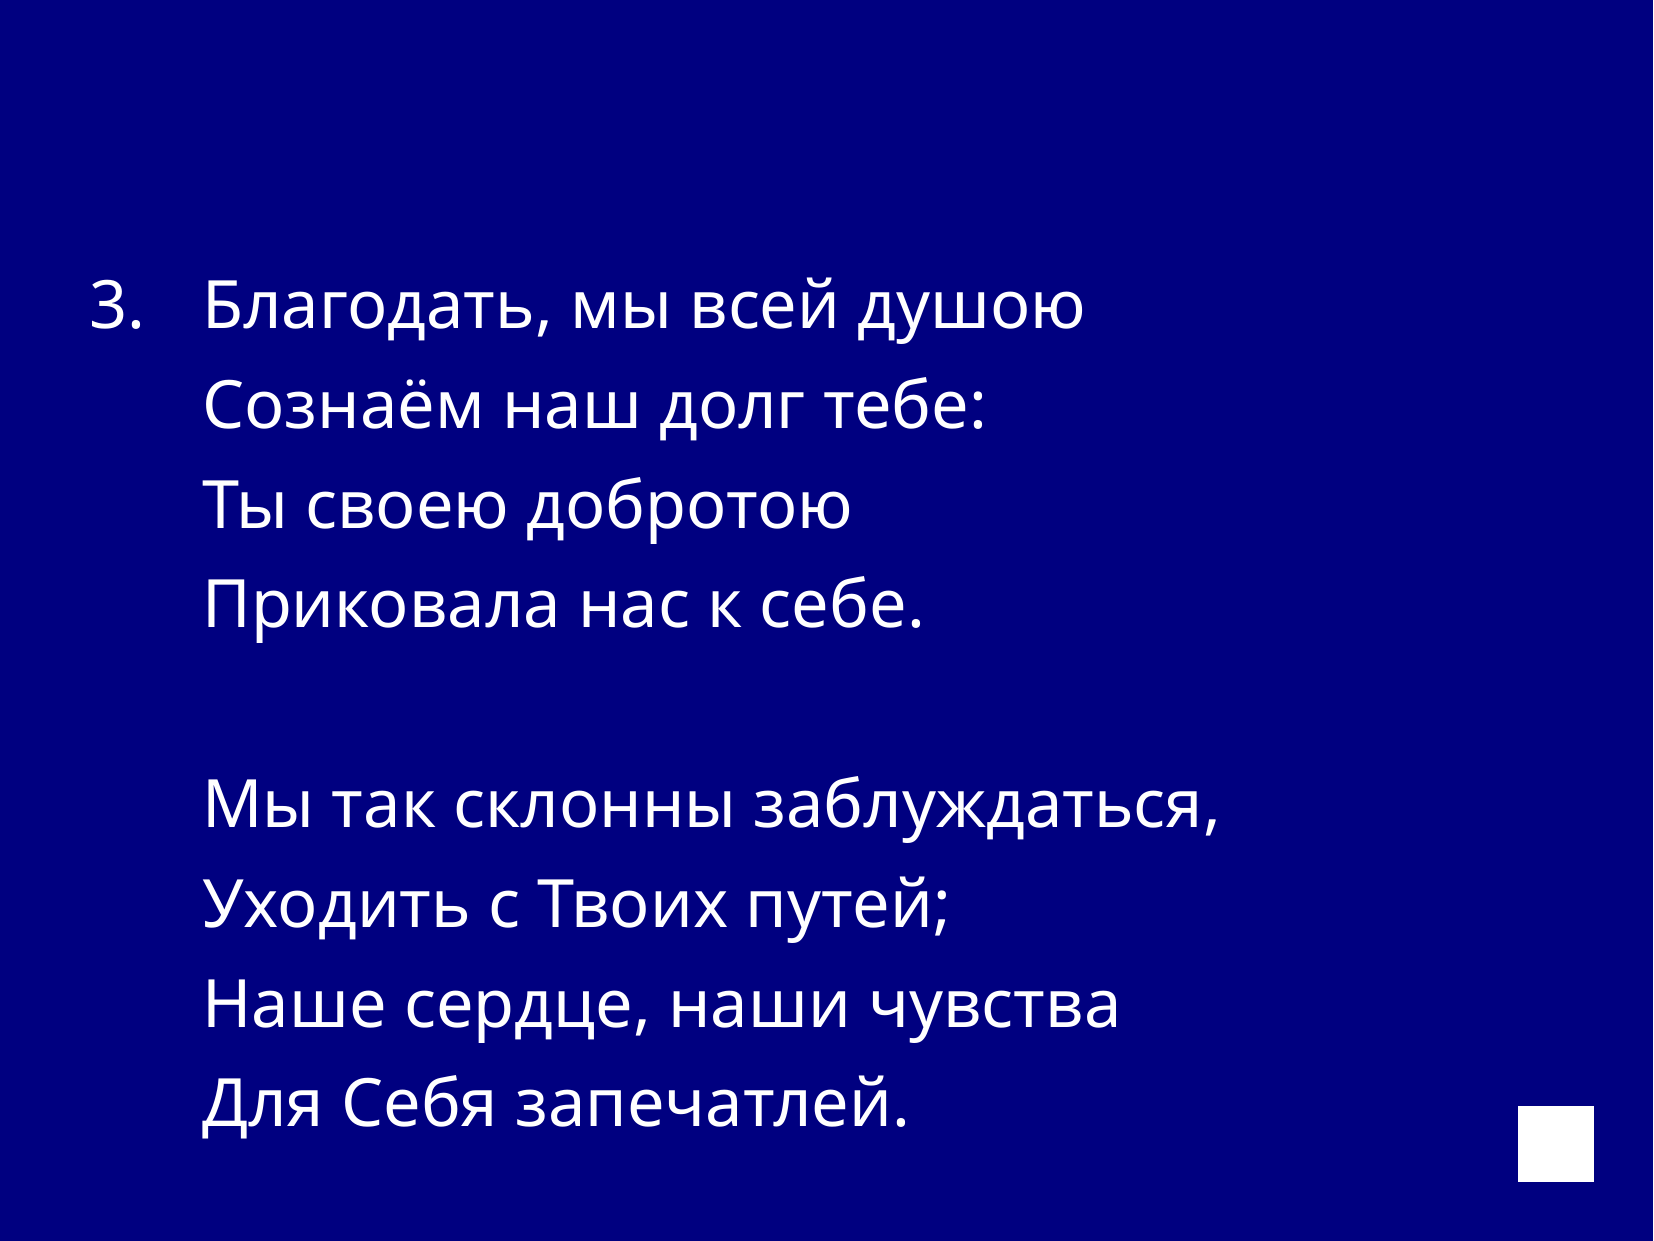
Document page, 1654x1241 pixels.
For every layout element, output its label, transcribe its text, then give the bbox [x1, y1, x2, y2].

text_box [1518, 1106, 1594, 1182]
text_box 3. Благодать, мы всей душою Сознаём наш долг тебе: Ты своею добротою Приковала нас к себе. Мы так склонны заблуждаться, Уходить с Твоих путей; Наше сердце, наши чувства Для Себя запечатлей. [75, 150, 1576, 1163]
